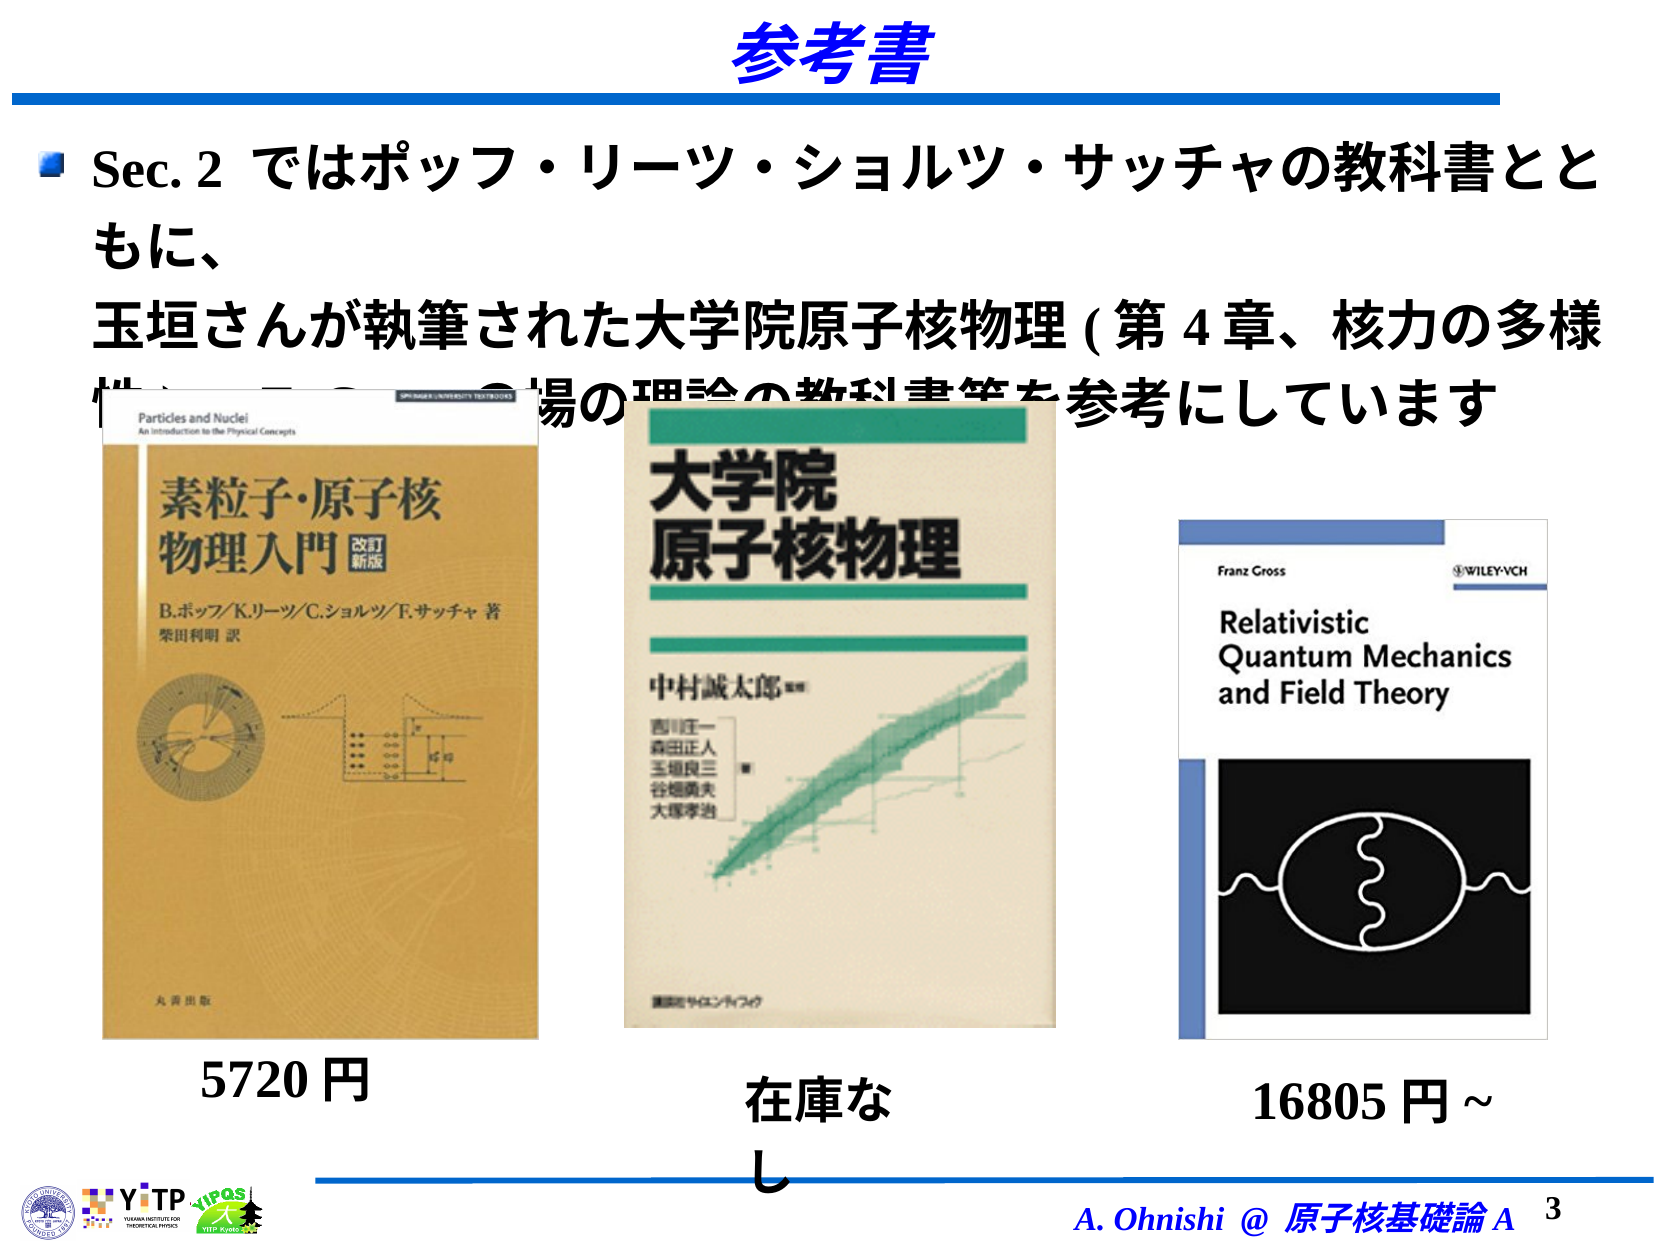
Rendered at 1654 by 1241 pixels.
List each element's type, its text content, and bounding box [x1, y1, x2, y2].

picture [77, 1179, 263, 1234]
picture [102, 389, 539, 1040]
title 参考書 [0, 0, 1654, 99]
picture [1178, 519, 1548, 1040]
picture [624, 401, 1056, 1028]
text_box 16805円~ [1251, 1061, 1491, 1123]
list Sec. 2 ではポッフ・リーツ・ショルツ・サッチャの教科書とともに、 玉垣さんが執筆された大学院原子核物理(第4章、核力の多様性)、F. Grossの場の理論の教科書等を参考にしています [20, 124, 1621, 1137]
picture [20, 1185, 76, 1241]
text_box 5720円 [200, 1039, 374, 1100]
text_box 在庫なし [744, 1060, 939, 1123]
